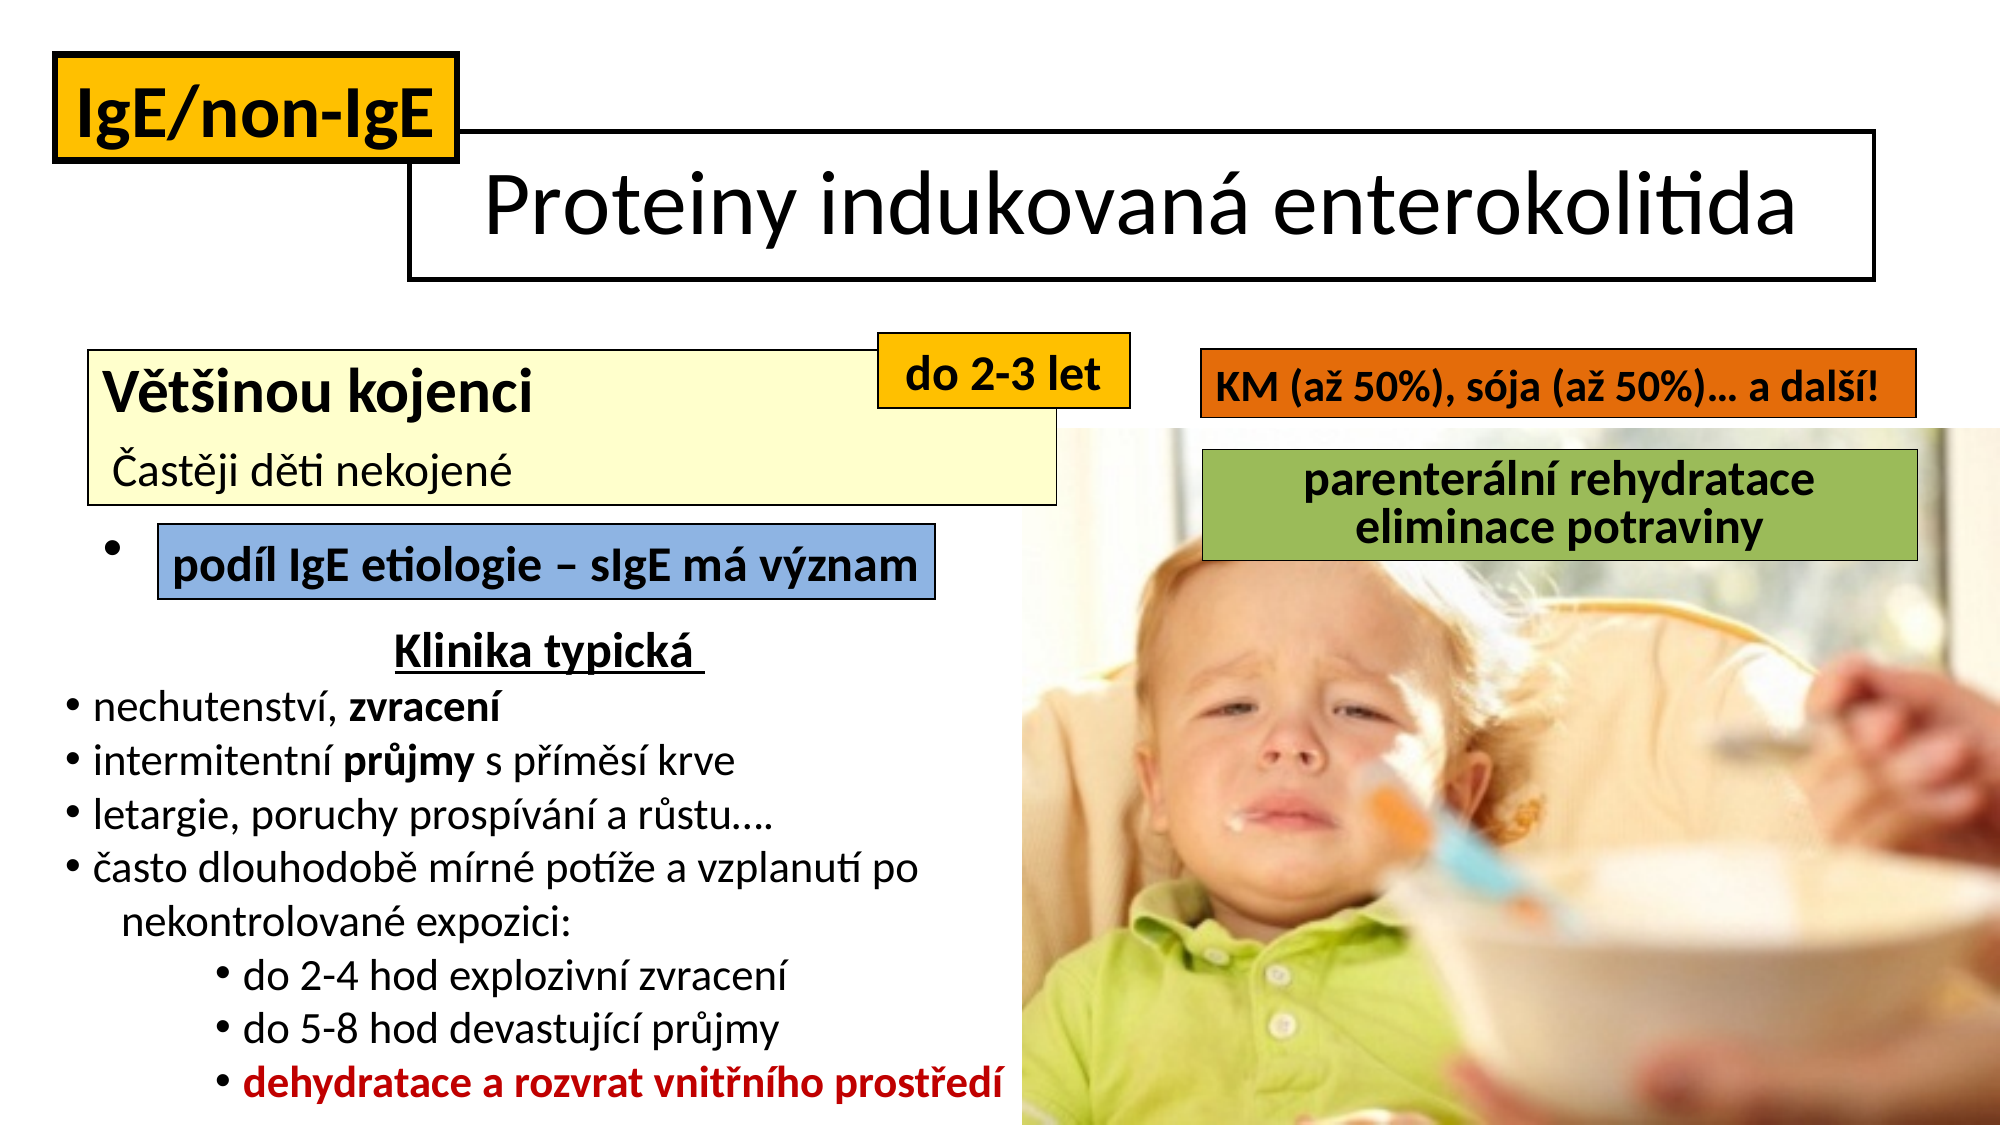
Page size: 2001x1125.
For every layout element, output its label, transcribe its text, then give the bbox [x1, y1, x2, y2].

text_box parenterální rehydratace eliminace potraviny [1202, 449, 1917, 560]
text_box podíl IgE etiologie – sIgE má význam [158, 524, 935, 599]
text_box KM (až 50%), sója (až 50%)… a další! [1201, 349, 1916, 418]
text_box Klinika typická nechutenství, zvracení intermitentní průjmy s příměsí krve letargie, poruchy prospívání a růstu…. často dlouhodobě mírné potíže a vzplanutí po nekontrolované expozici: do 2-4 hod explozivní zvracení do 5-8 hod devastující průjmy dehydratace a rozvrat vnitřního prostředí [50, 610, 1050, 1114]
picture [1022, 428, 2000, 1125]
text_box Proteiny indukovaná enterokolitida [409, 131, 1875, 280]
list Většinou kojenci Častěji děti nekojené [87, 349, 1057, 505]
text_box IgE/non-IgE [55, 54, 457, 161]
text_box do 2-3 let [878, 333, 1130, 408]
